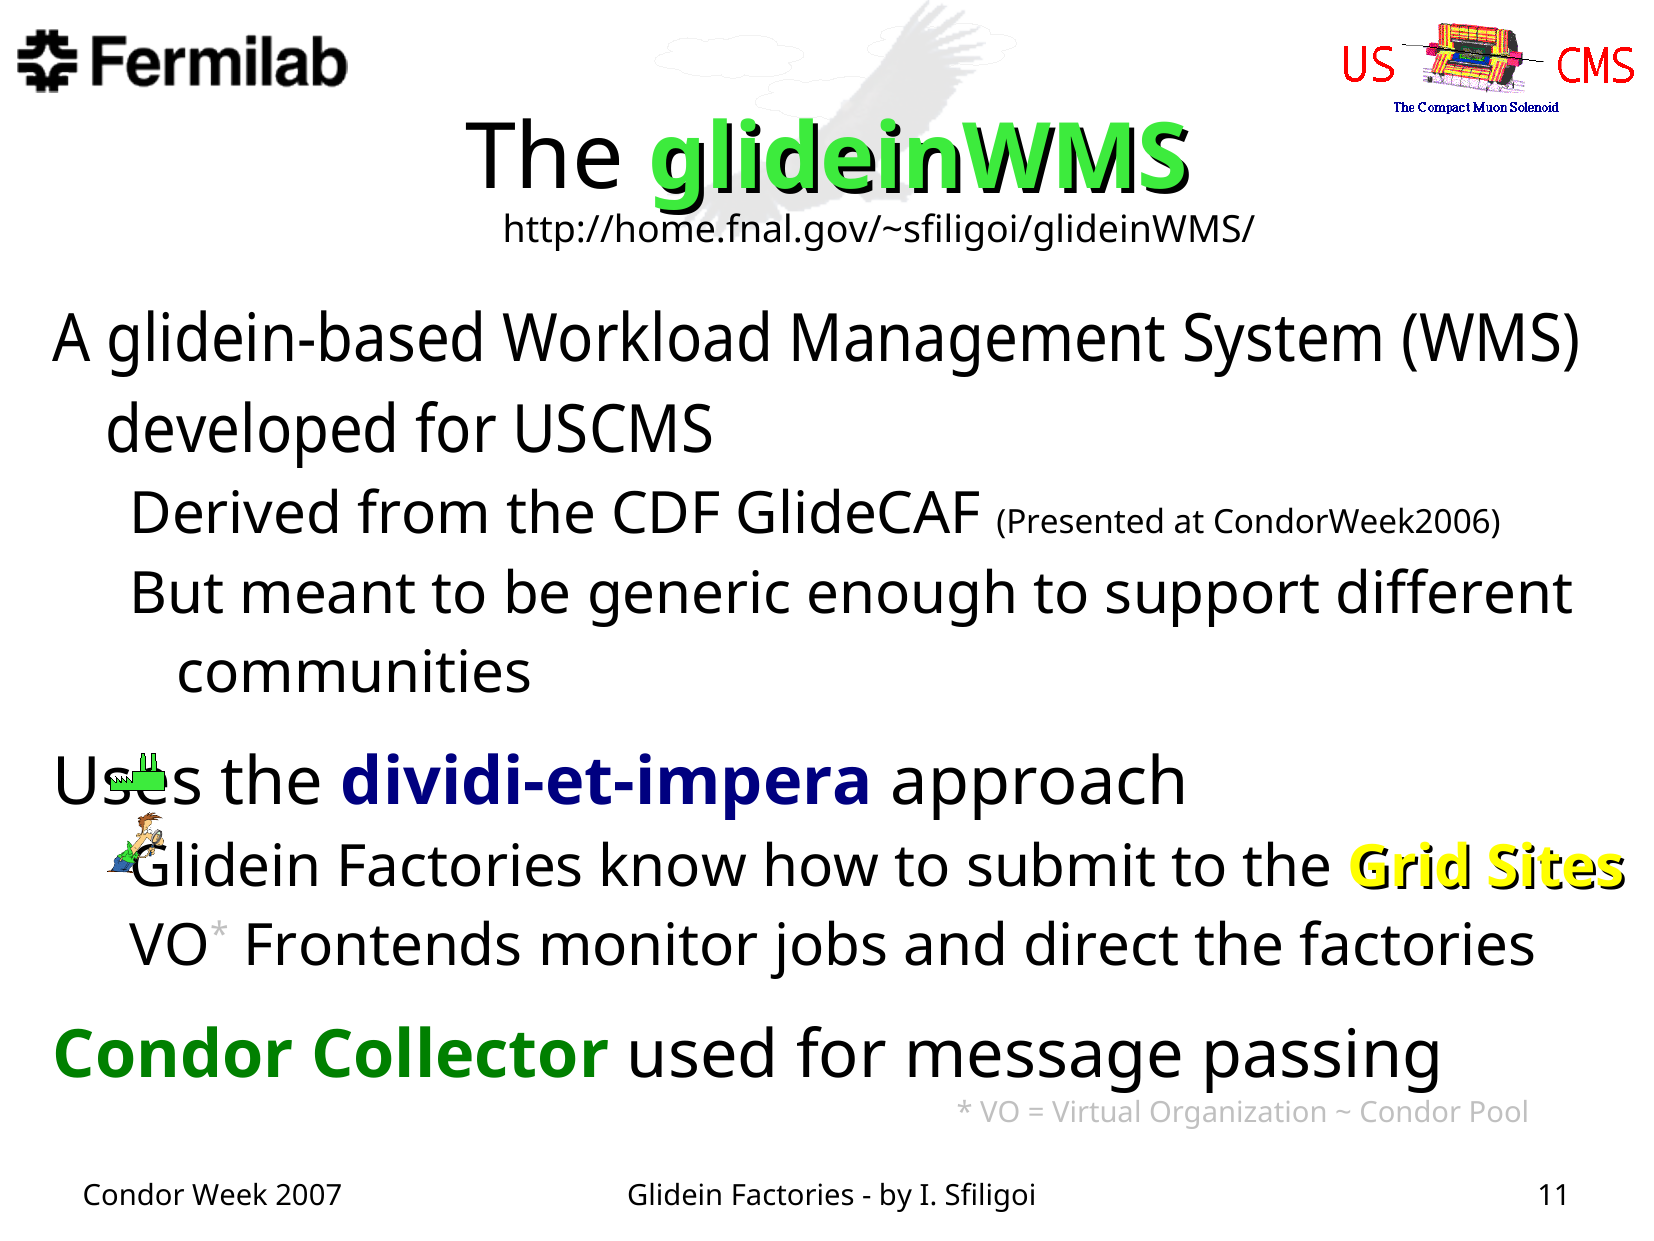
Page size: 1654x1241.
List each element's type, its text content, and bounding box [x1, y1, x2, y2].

text_box * VO = Virtual Organization ~ Condor Pool [941, 1083, 1528, 1132]
picture [1340, 23, 1636, 114]
text_box http://home.fnal.gov/~sfiligoi/glideinWMS/ [488, 194, 1257, 253]
title The glideinWMS [82, 49, 1571, 257]
picture [17, 29, 348, 93]
list A glidein-based Workload Management System (WMS) developed for USCMS Derived from the CDF GlideCAF (Presented at CondorWeek2006) But meant to be generic enough to support different communities Uses the dividi-et-impera approach Glidein Factories know how to submit to the Grid Sites VO* Frontends monitor jobs and direct the factories Condor Collector used for message passing [35, 290, 1627, 1155]
picture [107, 812, 164, 873]
text_box [110, 753, 165, 791]
